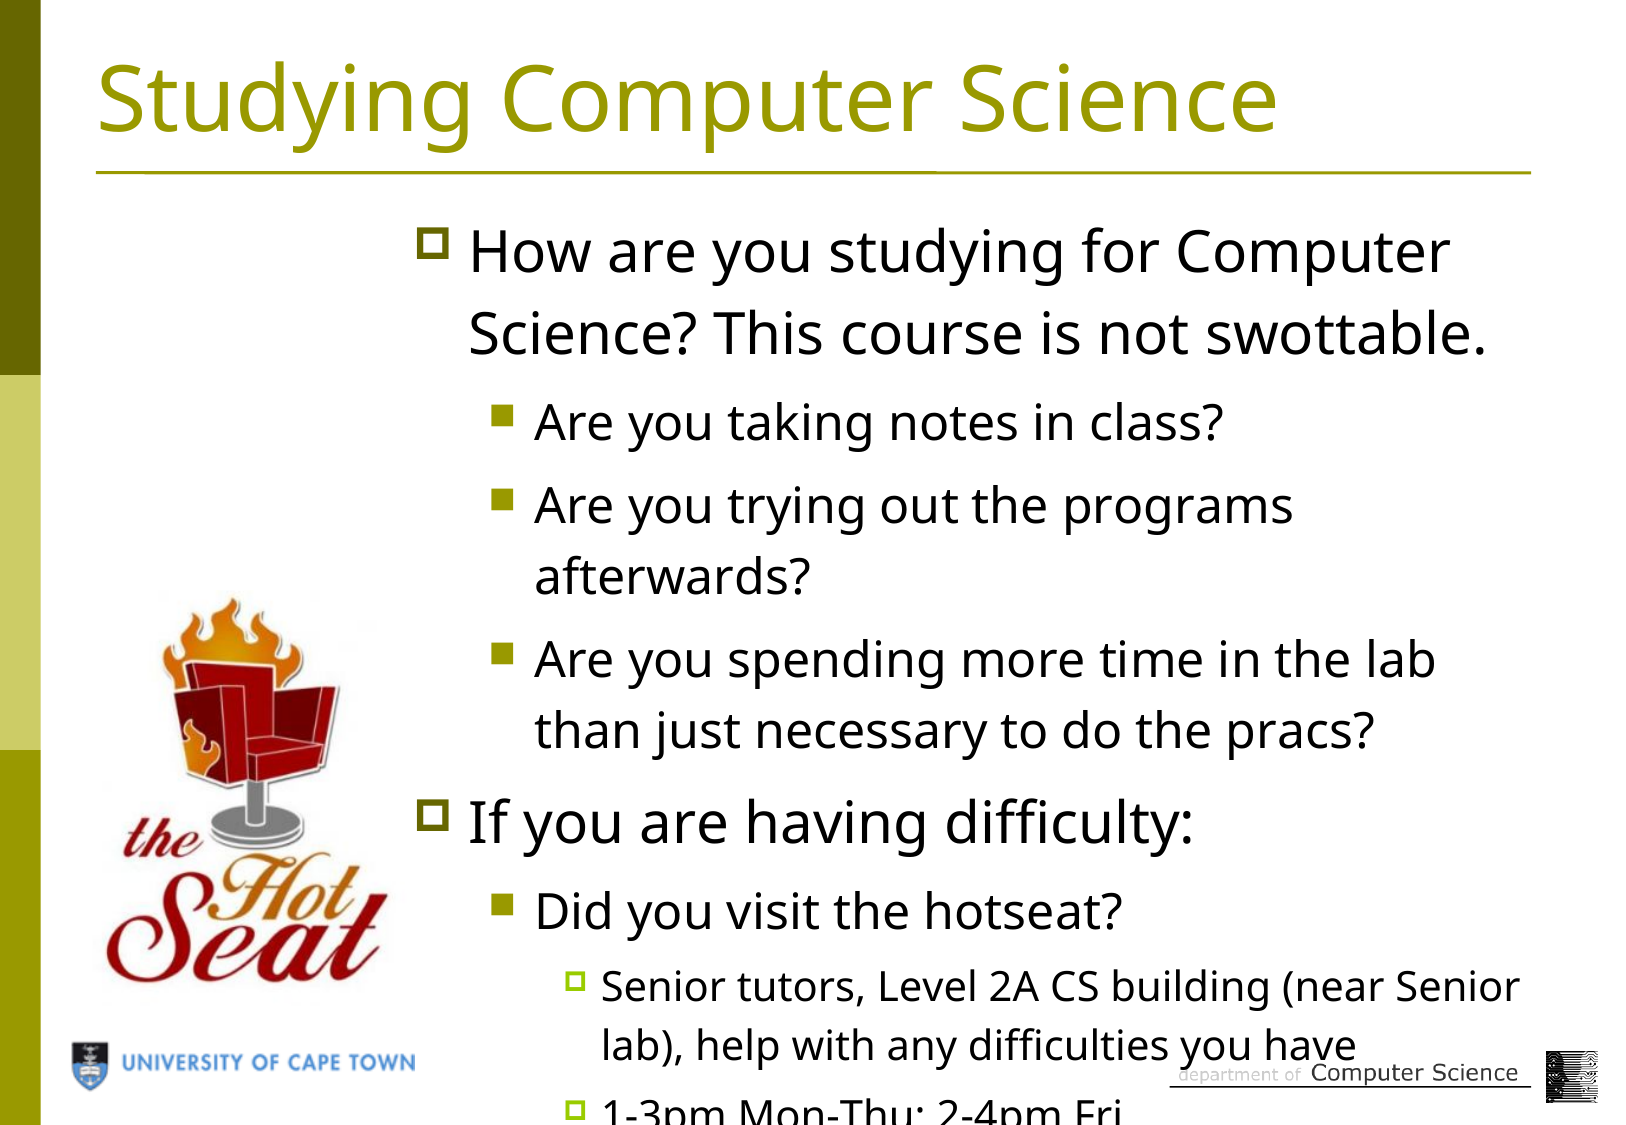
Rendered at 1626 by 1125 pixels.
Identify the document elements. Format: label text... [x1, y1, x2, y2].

picture [1294, 1049, 1304, 1057]
picture [1169, 1043, 1532, 1091]
list How are you studying for Computer Science? This course is not swottable. Are you taking notes in class? Are you trying out the programs afterwards? Are you spending more time in the lab than just necessary to do the pracs? If you are having difficulty: Did you visit the hotseat? Senior tutors, Level 2A CS building (near Senior lab), help with any difficulties you have 1-3pm Mon-Thu; 2-4pm Fri Do you use the discussion board? [413, 206, 1543, 1003]
picture [1339, 1043, 1351, 1047]
picture [1186, 1043, 1195, 1056]
picture [61, 1024, 415, 1103]
picture [1207, 1043, 1220, 1057]
picture [1318, 1043, 1327, 1057]
picture [88, 590, 414, 1006]
picture [1546, 1051, 1598, 1103]
title Studying Computer Science [81, 21, 1543, 180]
picture [1233, 1043, 1245, 1057]
